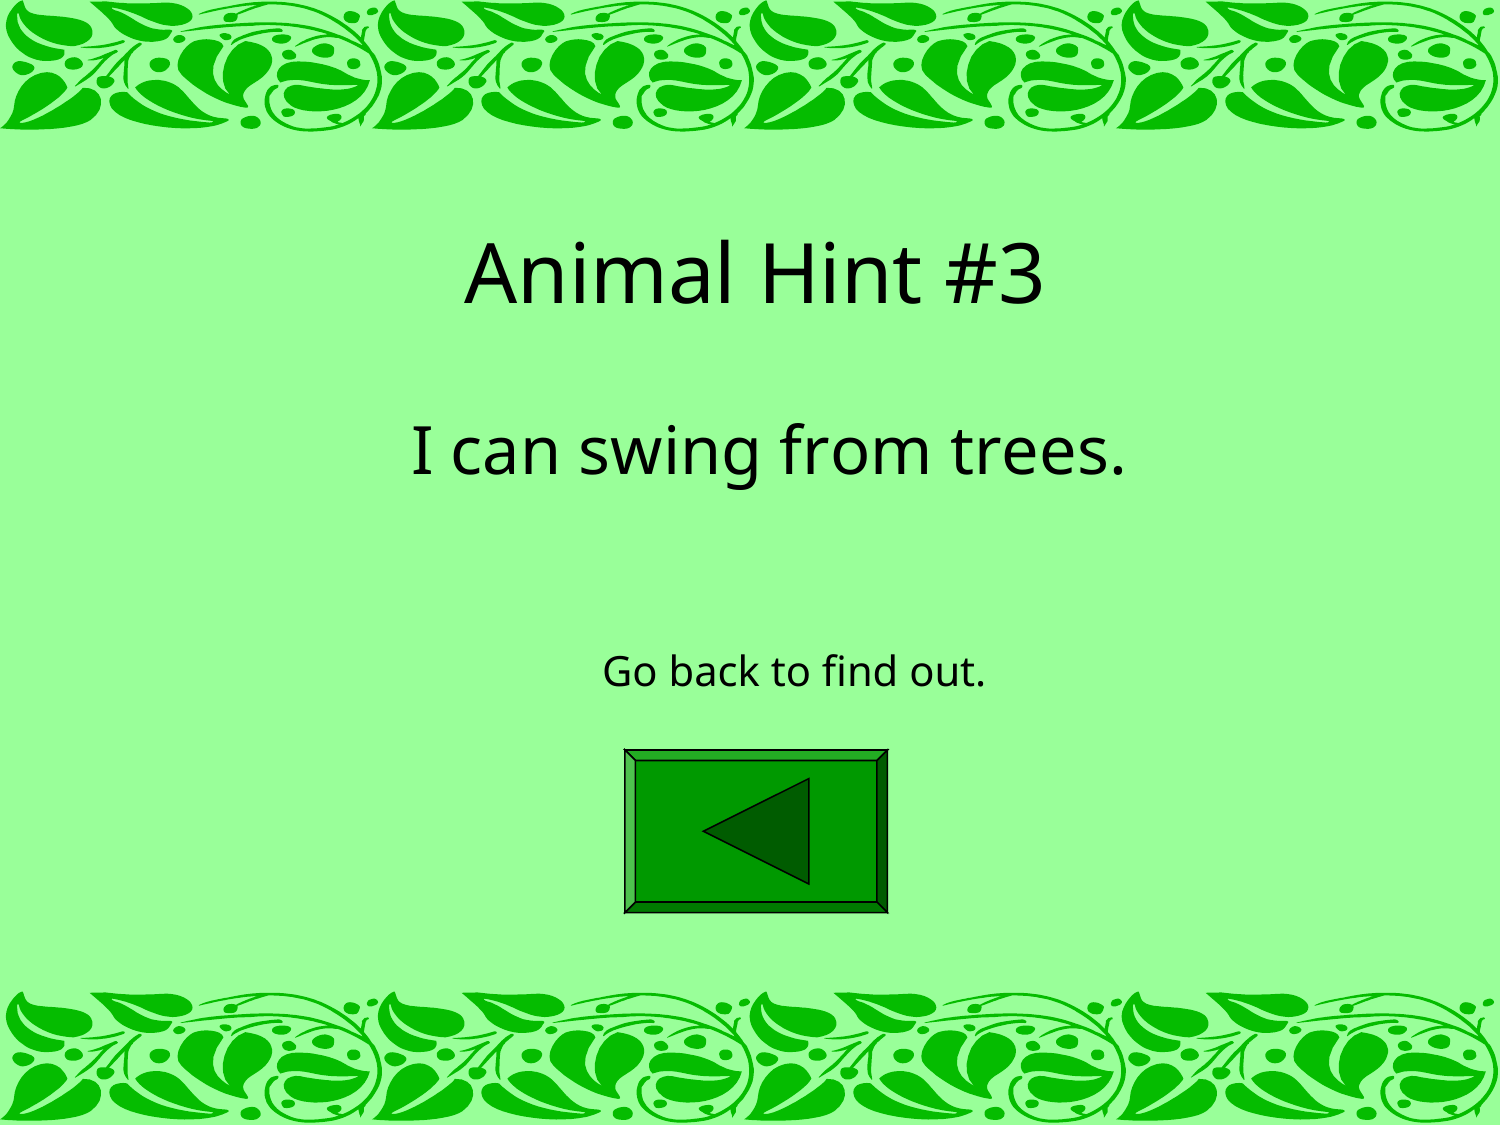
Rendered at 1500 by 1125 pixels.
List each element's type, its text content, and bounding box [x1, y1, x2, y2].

text_box Animal Hint #3 [449, 212, 1062, 328]
text_box I can swing from trees. [396, 399, 1143, 496]
picture [0, 991, 1500, 1125]
text_box [626, 750, 888, 913]
picture [0, 0, 1500, 134]
text_box Go back to find out. [587, 637, 1075, 703]
